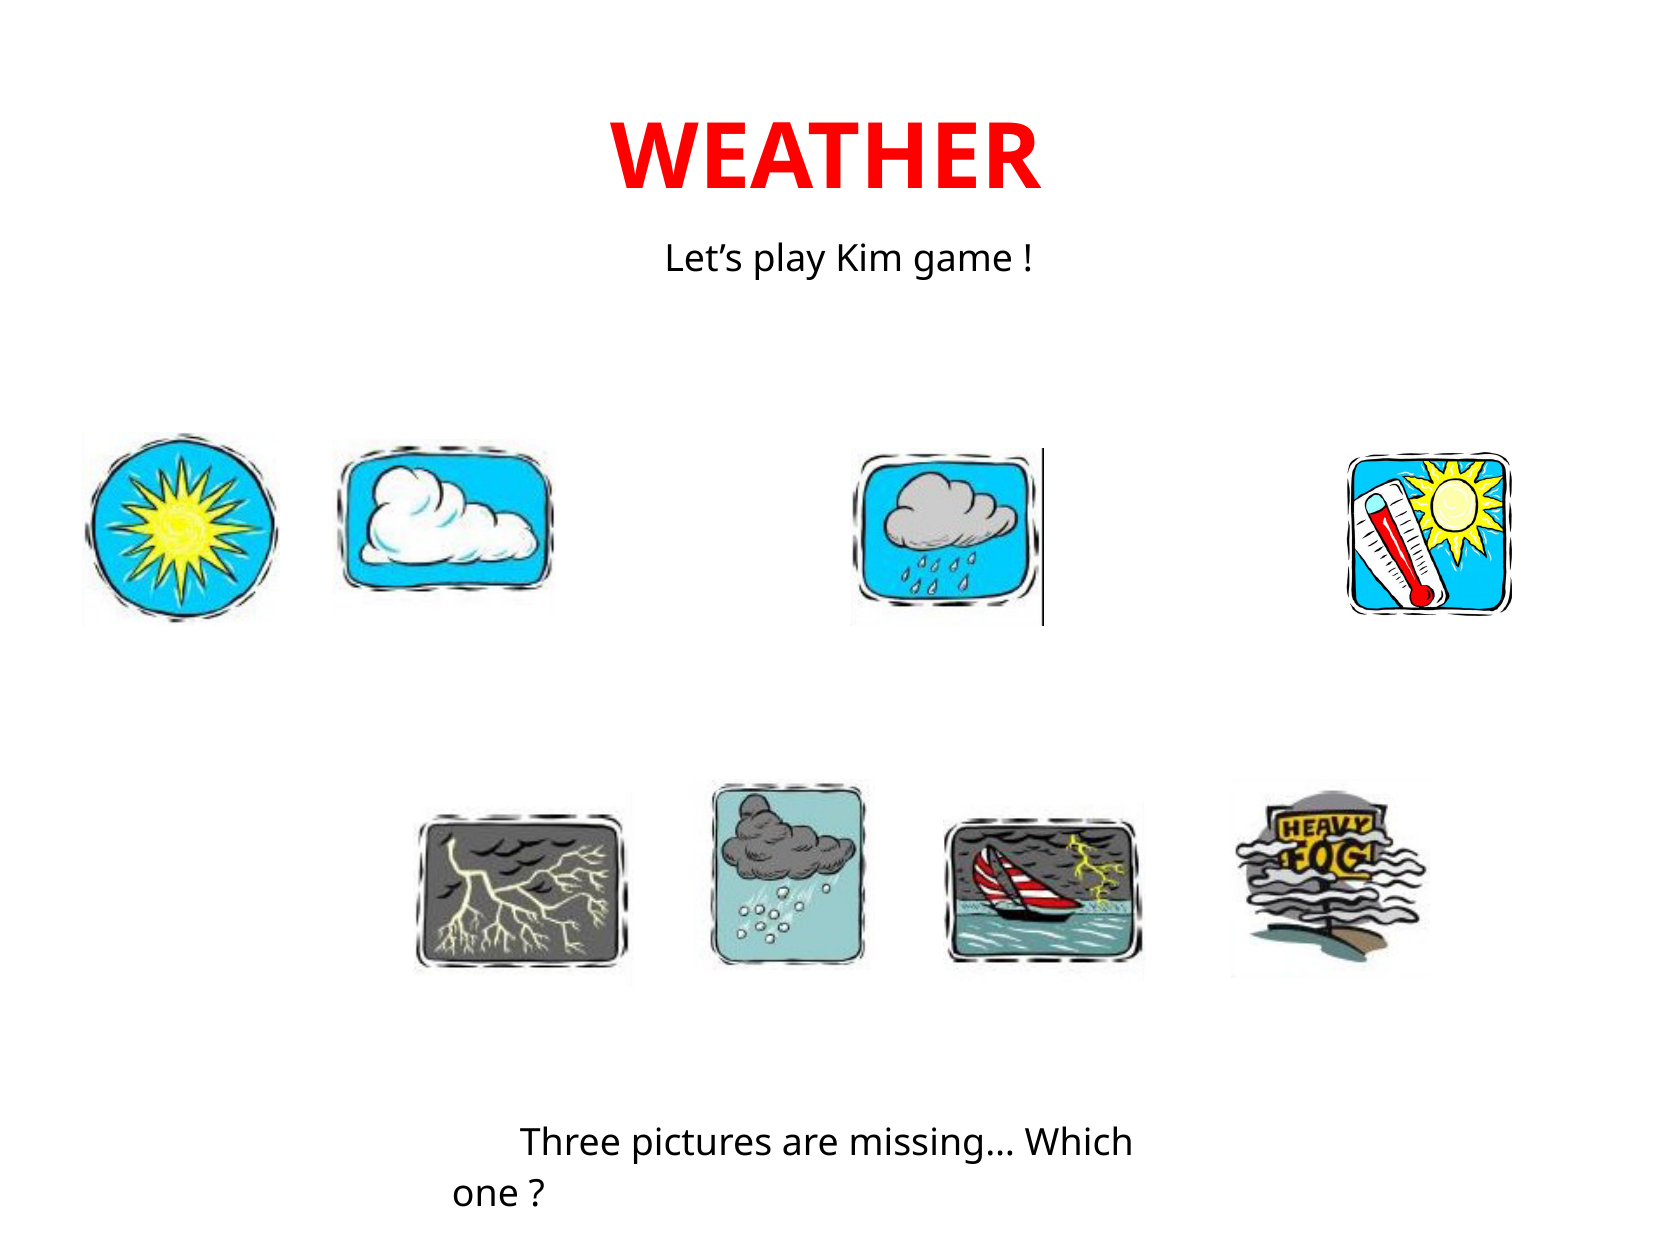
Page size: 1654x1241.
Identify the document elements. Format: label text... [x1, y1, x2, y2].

picture [1346, 452, 1512, 616]
picture [82, 432, 280, 626]
text_box Let’s play Kim game ! [649, 224, 1193, 286]
picture [850, 448, 1044, 626]
picture [332, 439, 556, 615]
picture [413, 792, 634, 987]
picture [943, 803, 1146, 982]
title WEATHER [82, 49, 1571, 257]
text_box Three pictures are missing… Which one ? [437, 1108, 1205, 1216]
picture [693, 779, 875, 970]
picture [1231, 779, 1430, 978]
